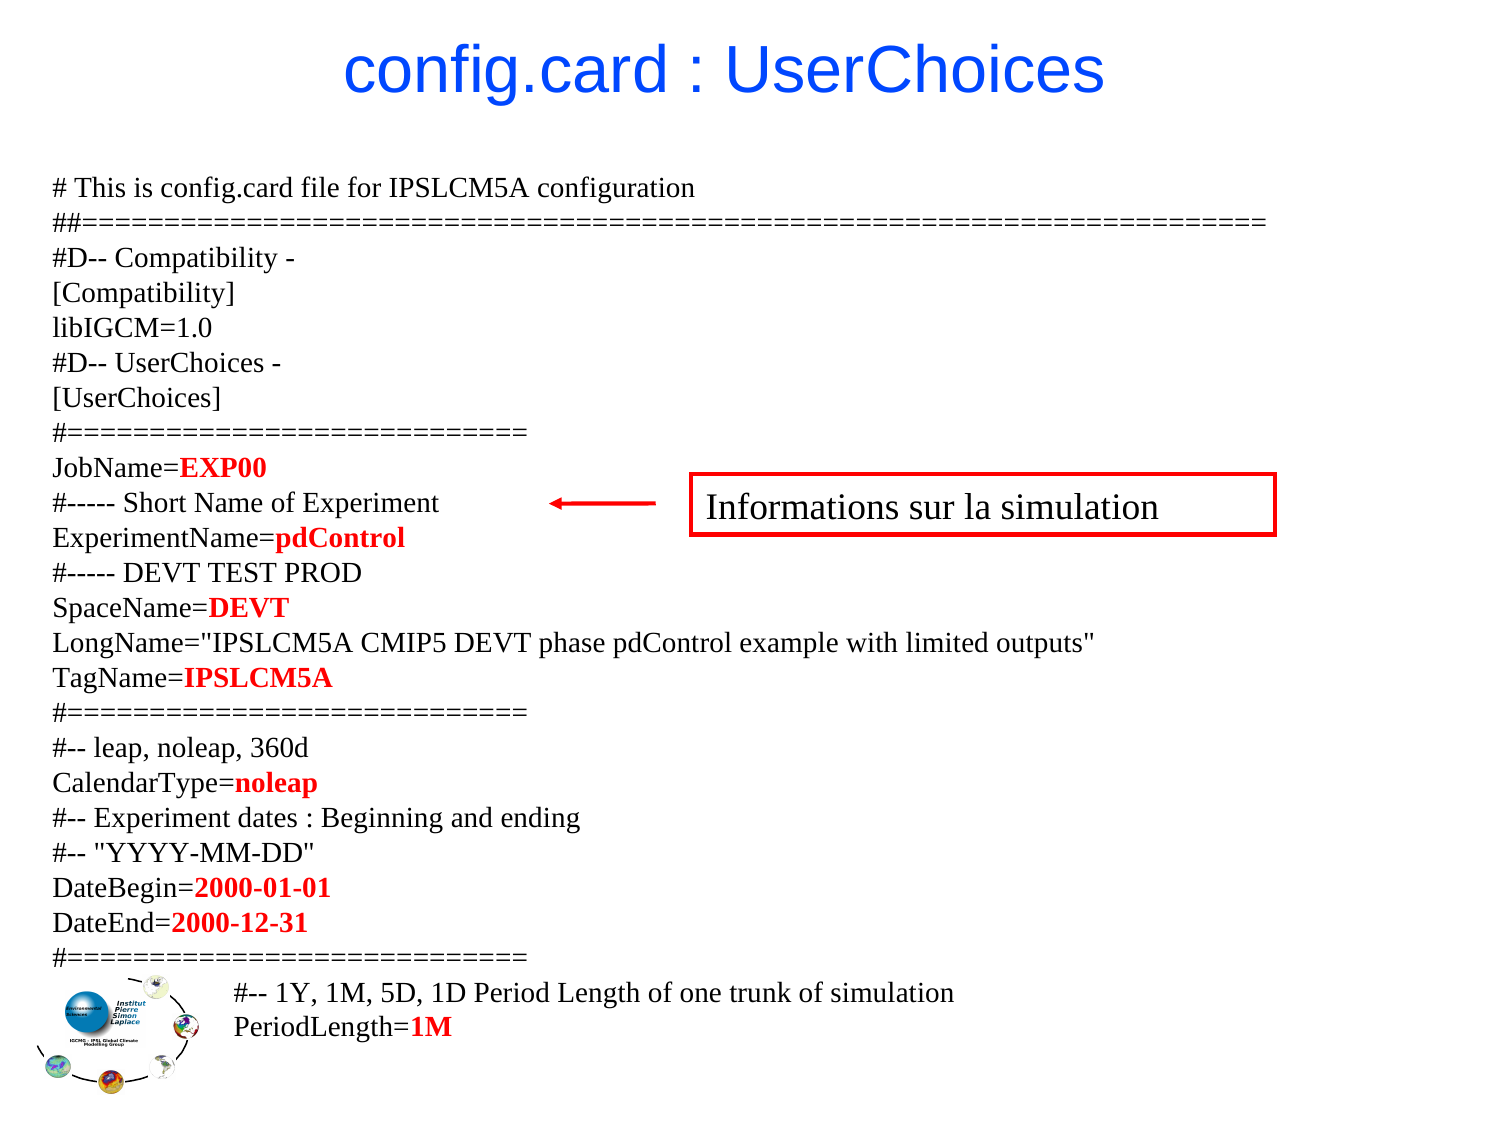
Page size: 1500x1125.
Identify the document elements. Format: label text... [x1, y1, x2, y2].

text_box # This is config.card file for IPSLCM5A configuration ##======================================================================== #D-- Compatibility - [Compatibility] libIGCM=1.0 #D-- UserChoices - [UserChoices] #============================ JobName=EXP00 #----- Short Name of Experiment ExperimentName=pdControl #----- DEVT TEST PROD SpaceName=DEVT LongName="IPSLCM5A CMIP5 DEVT phase pdControl example with limited outputs" TagName=IPSLCM5A #============================ #-- leap, noleap, 360d CalendarType=noleap #-- Experiment dates : Beginning and ending #-- "YYYY-MM-DD" DateBegin=2000-01-01 DateEnd=2000-12-31 #============================ #-- 1Y, 1M, 5D, 1D Period Length of one trunk of simulation PeriodLength=1M [37, 161, 1463, 1124]
text_box config.card : UserChoices [162, 23, 1288, 170]
text_box Informations sur la simulation [690, 473, 1276, 535]
